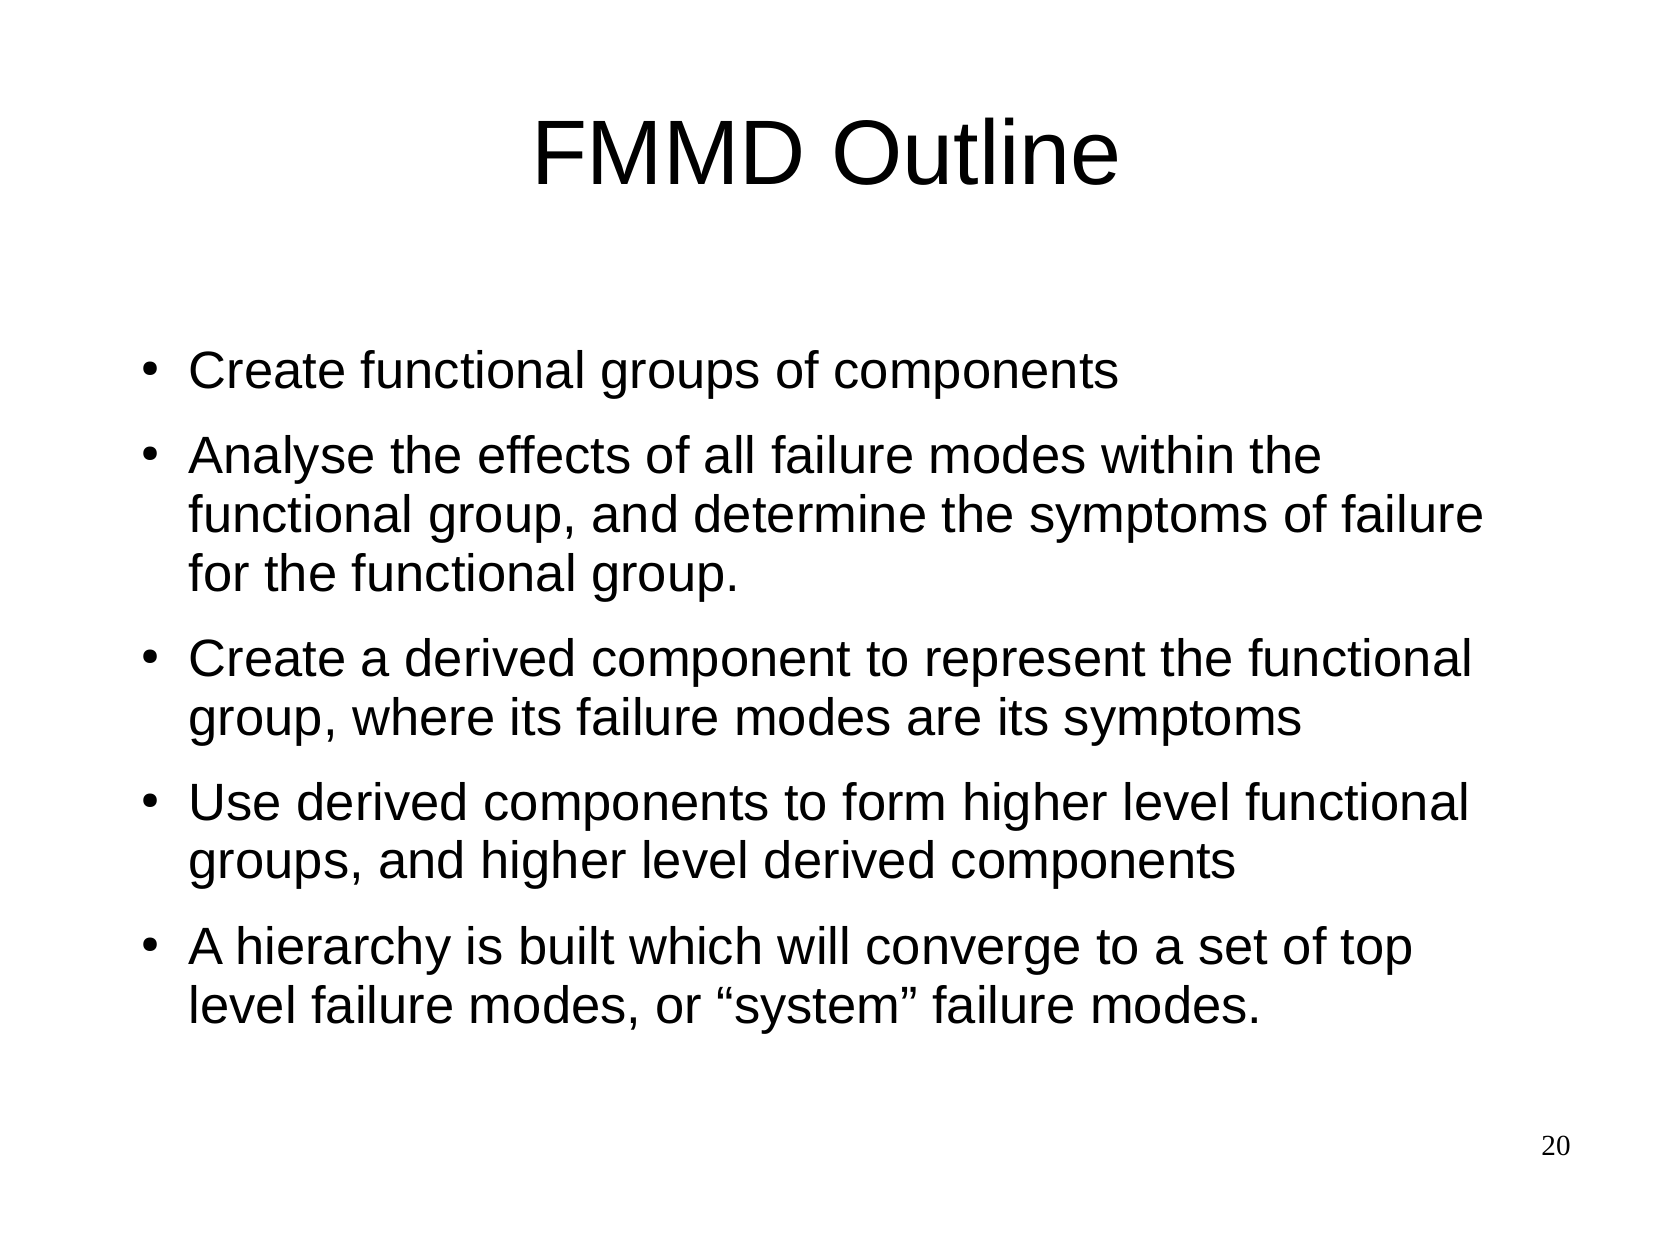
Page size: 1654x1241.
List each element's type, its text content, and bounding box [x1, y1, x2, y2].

title FMMD Outline [82, 49, 1571, 257]
list Create functional groups of components Analyse the effects of all failure modes within the functional group, and determine the symptoms of failure for the functional group. Create a derived component to represent the functional group, where its failure modes are its symptoms Use derived components to form higher level functional groups, and higher level derived components A hierarchy is built which will converge to a set of top level failure modes, or “system” failure modes. [124, 340, 1506, 1123]
